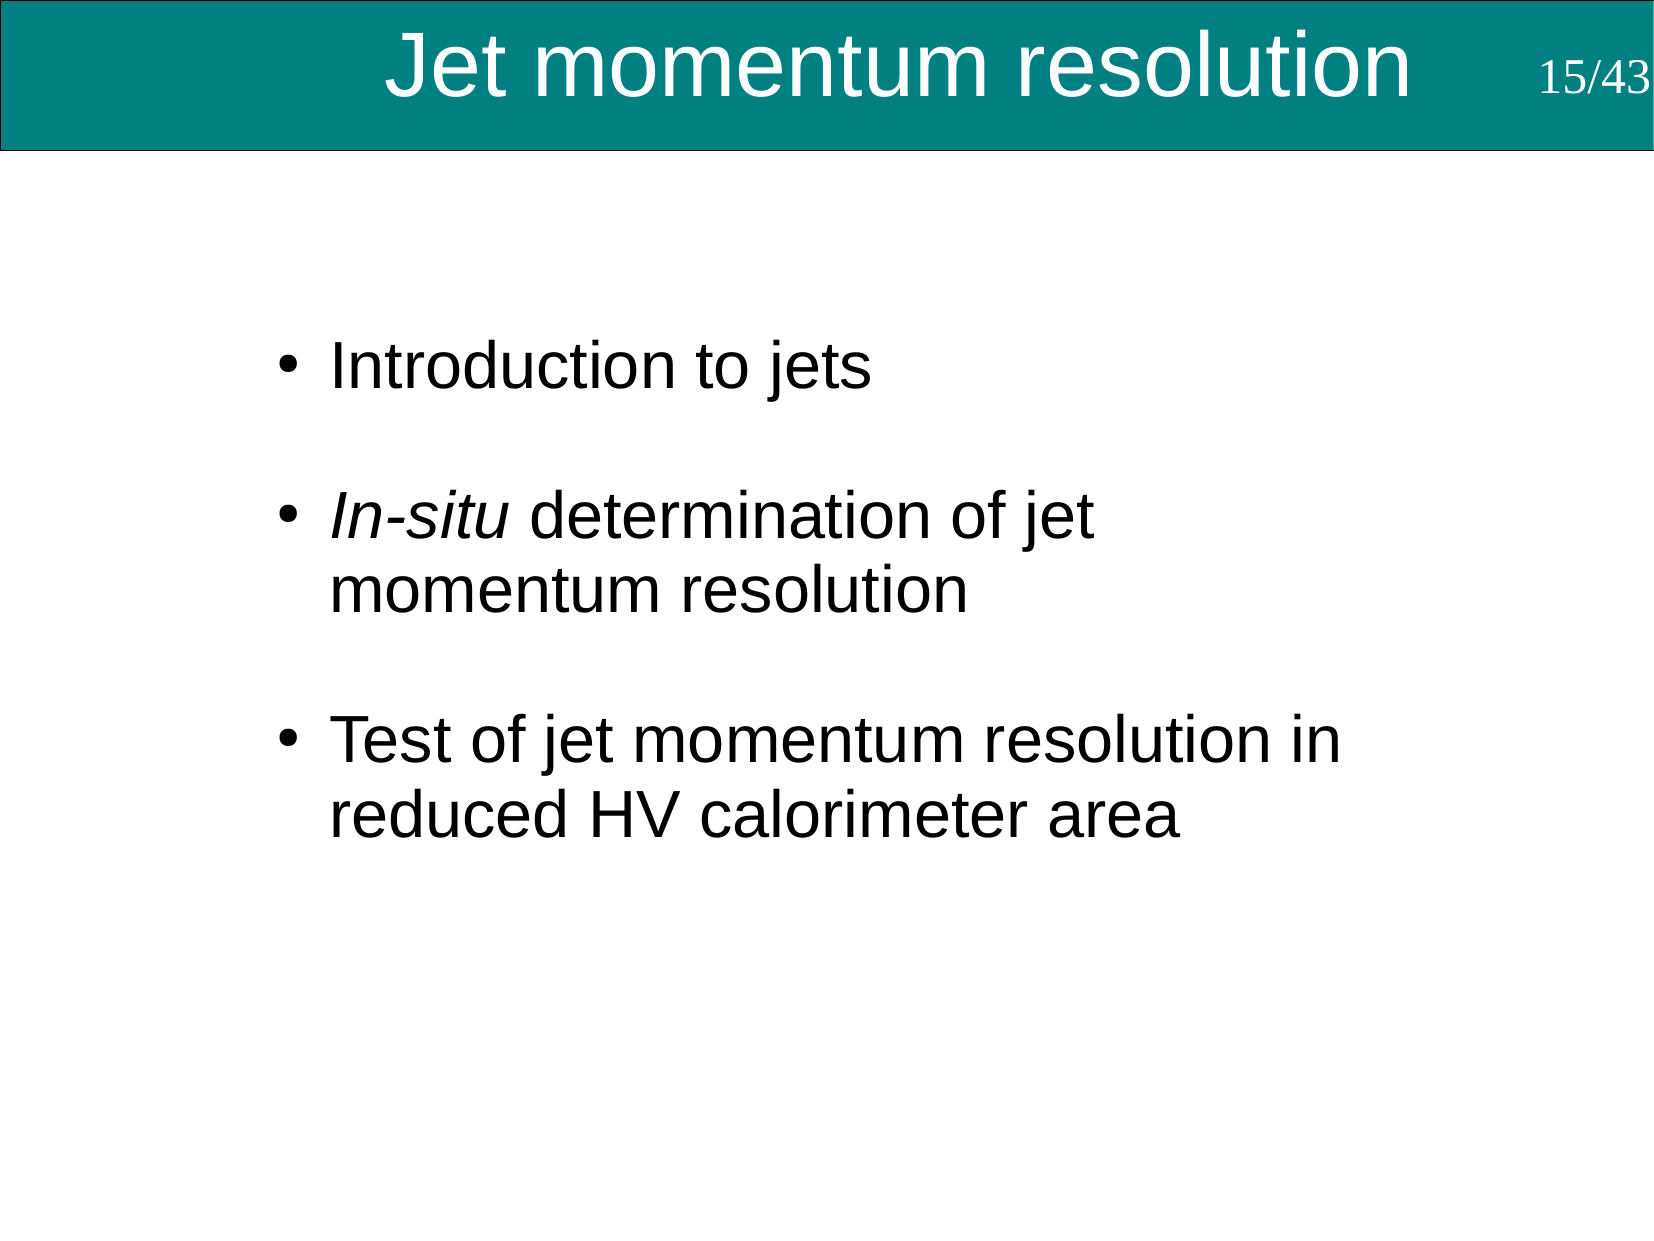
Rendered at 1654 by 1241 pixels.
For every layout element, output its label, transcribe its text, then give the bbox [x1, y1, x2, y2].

title Jet momentum resolution [79, 13, 1654, 117]
text_box Introduction to jets In-situ determination of jet momentum resolution Test of jet momentum resolution in reduced HV calorimeter area [240, 257, 1413, 984]
